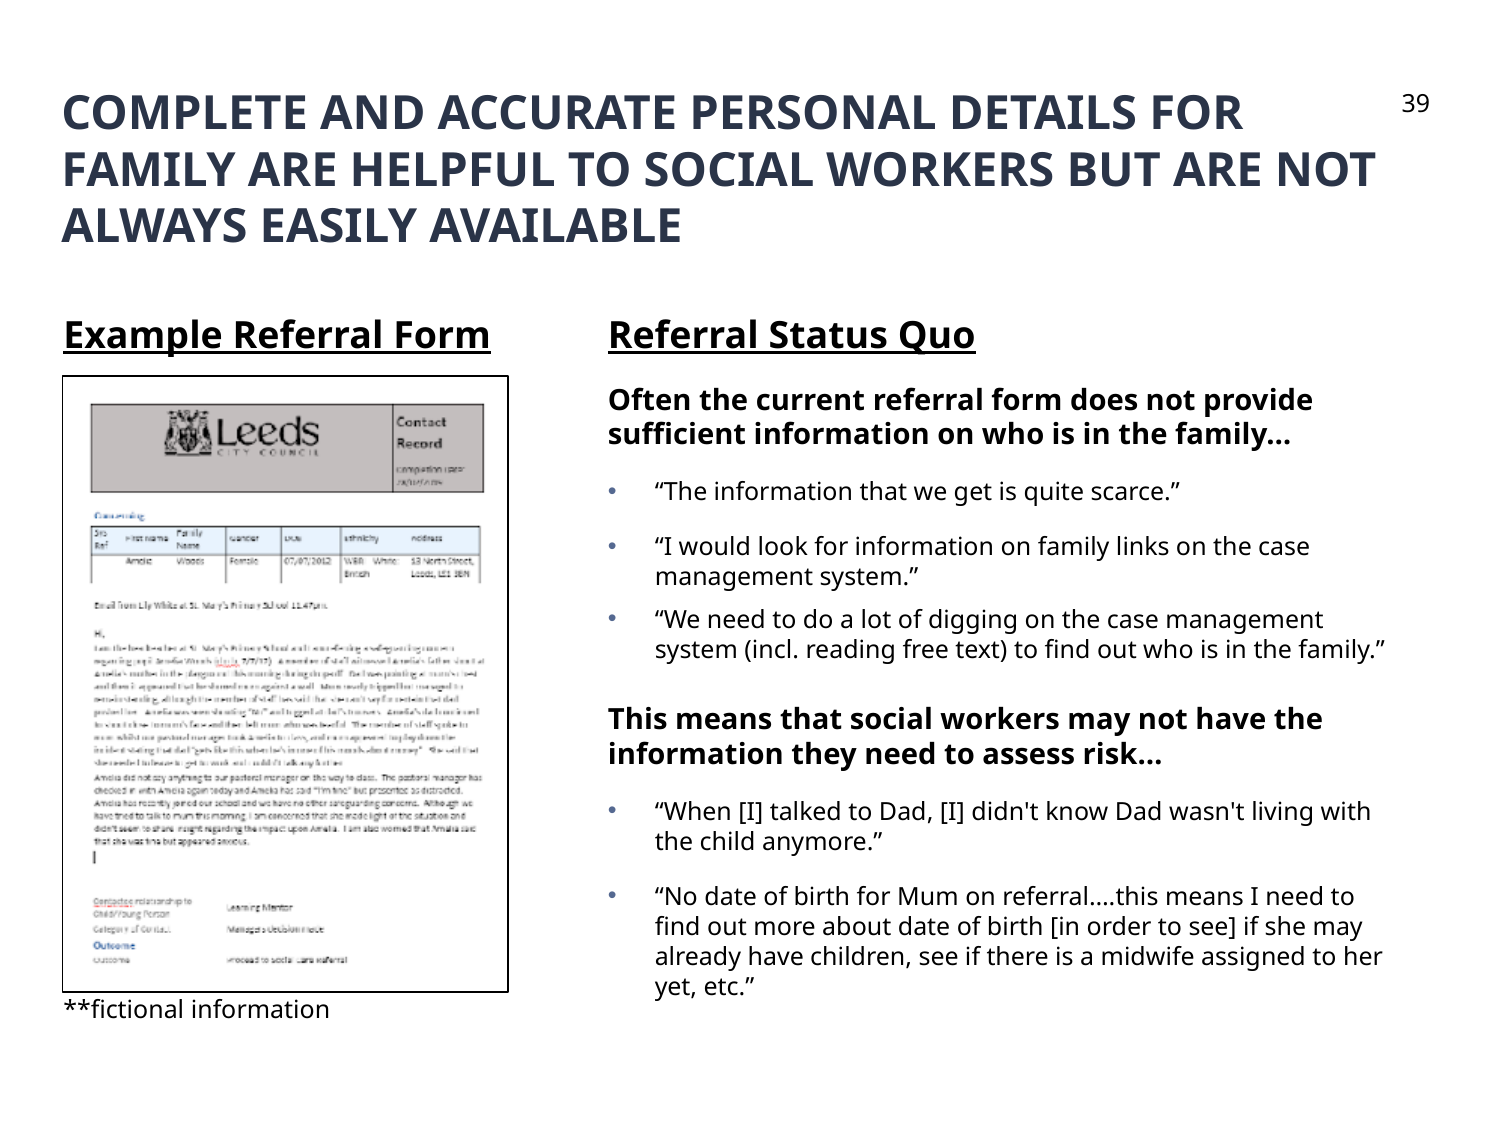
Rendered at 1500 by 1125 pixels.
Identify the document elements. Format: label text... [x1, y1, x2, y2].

list Referral Status Quo Often the current referral form does not provide sufficient information on who is in the family… “The information that we get is quite scarce.” “I would look for information on family links on the case management system.” “We need to do a lot of digging on the case management system (incl. reading free text) to find out who is in the family.” This means that social workers may not have the information they need to assess risk… “When [I] talked to Dad, [I] didn't know Dad wasn't living with the child anymore.” “No date of birth for Mum on referral….this means I need to find out more about date of birth [in order to see] if she may already have children, see if there is a midwife assigned to her yet, etc.” [607, 310, 1407, 1125]
text_box **fictional information [63, 993, 515, 1024]
slide_number <number> [1388, 87, 1431, 148]
text_box COMPLETE AND ACCURATE PERSONAL DETAILS FOR FAMILY ARE HELPFUL TO SOCIAL WORKERS BUT ARE NOT ALWAYS EASILY AVAILABLE [61, 82, 1379, 253]
text_box Example Referral Form [63, 310, 720, 1016]
